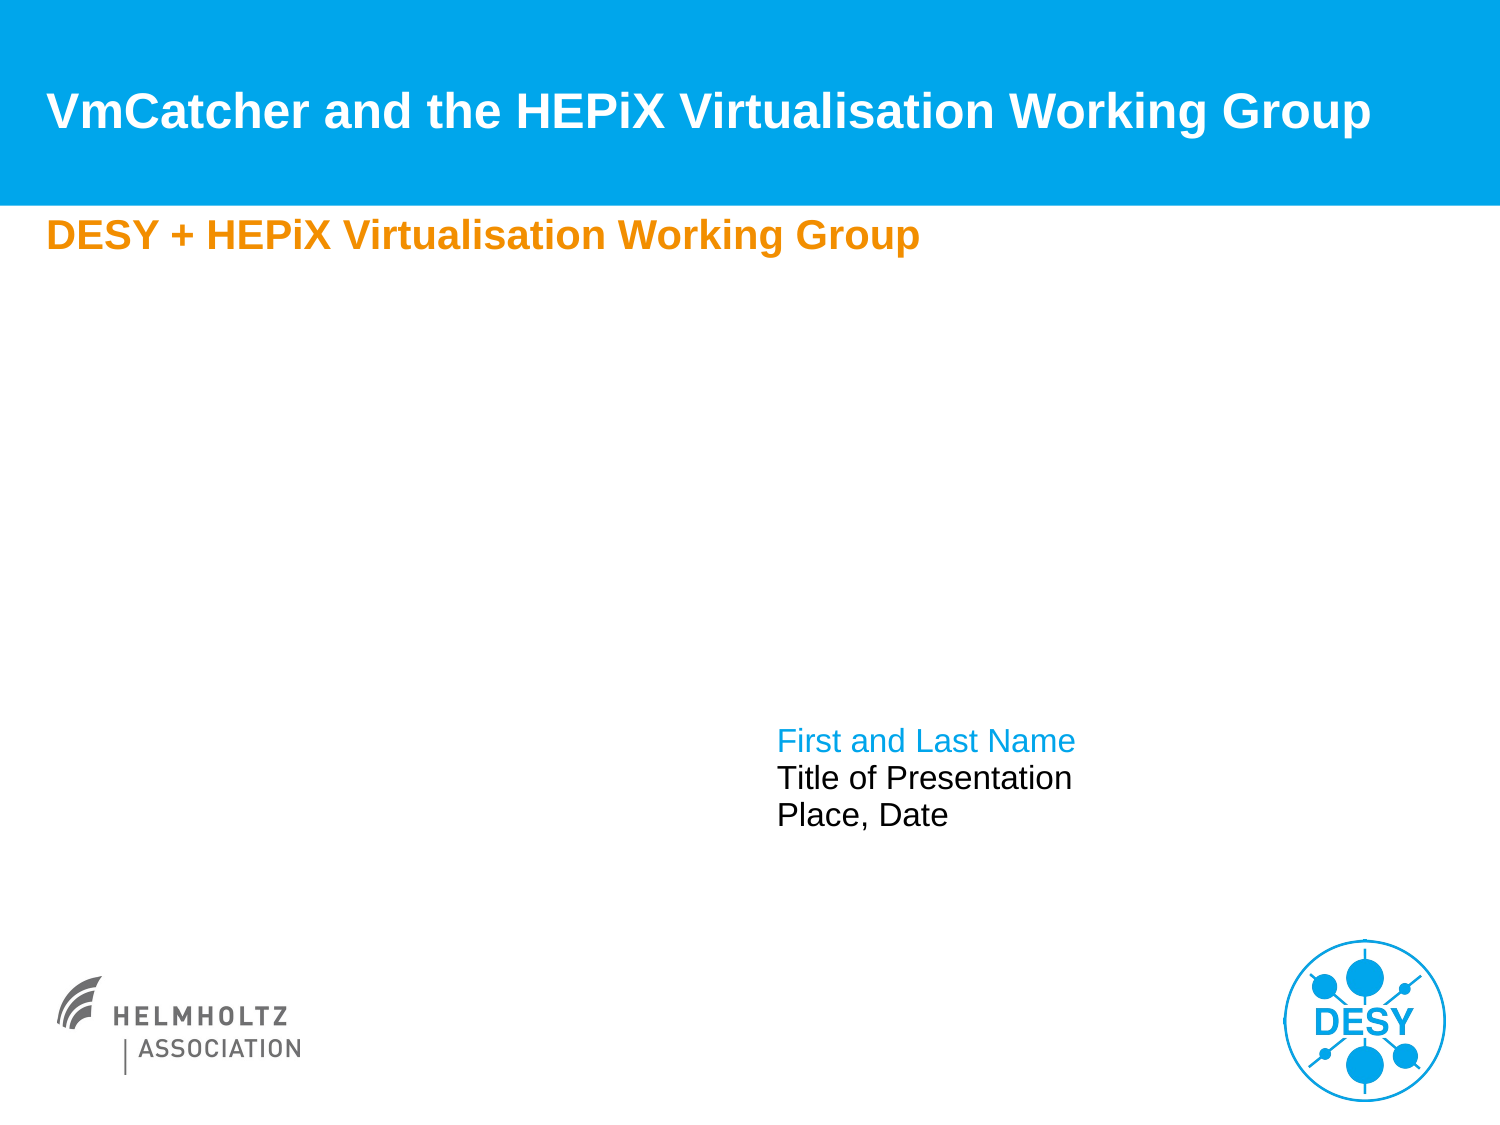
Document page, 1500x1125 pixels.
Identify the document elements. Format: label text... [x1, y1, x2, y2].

picture [57, 976, 300, 1075]
picture [1287, 943, 1443, 1099]
title VmCatcher and the HEPiX Virtualisation Working Group [46, 7, 1444, 211]
text_box First and Last Name Title of Presentation Place, Date [762, 714, 1446, 842]
picture [1283, 1027, 1351, 1102]
picture [1370, 939, 1446, 1007]
picture [1283, 939, 1360, 1015]
picture [1379, 1035, 1446, 1102]
subtitle DESY + HEPiX Virtualisation Working Group [46, 211, 1446, 331]
